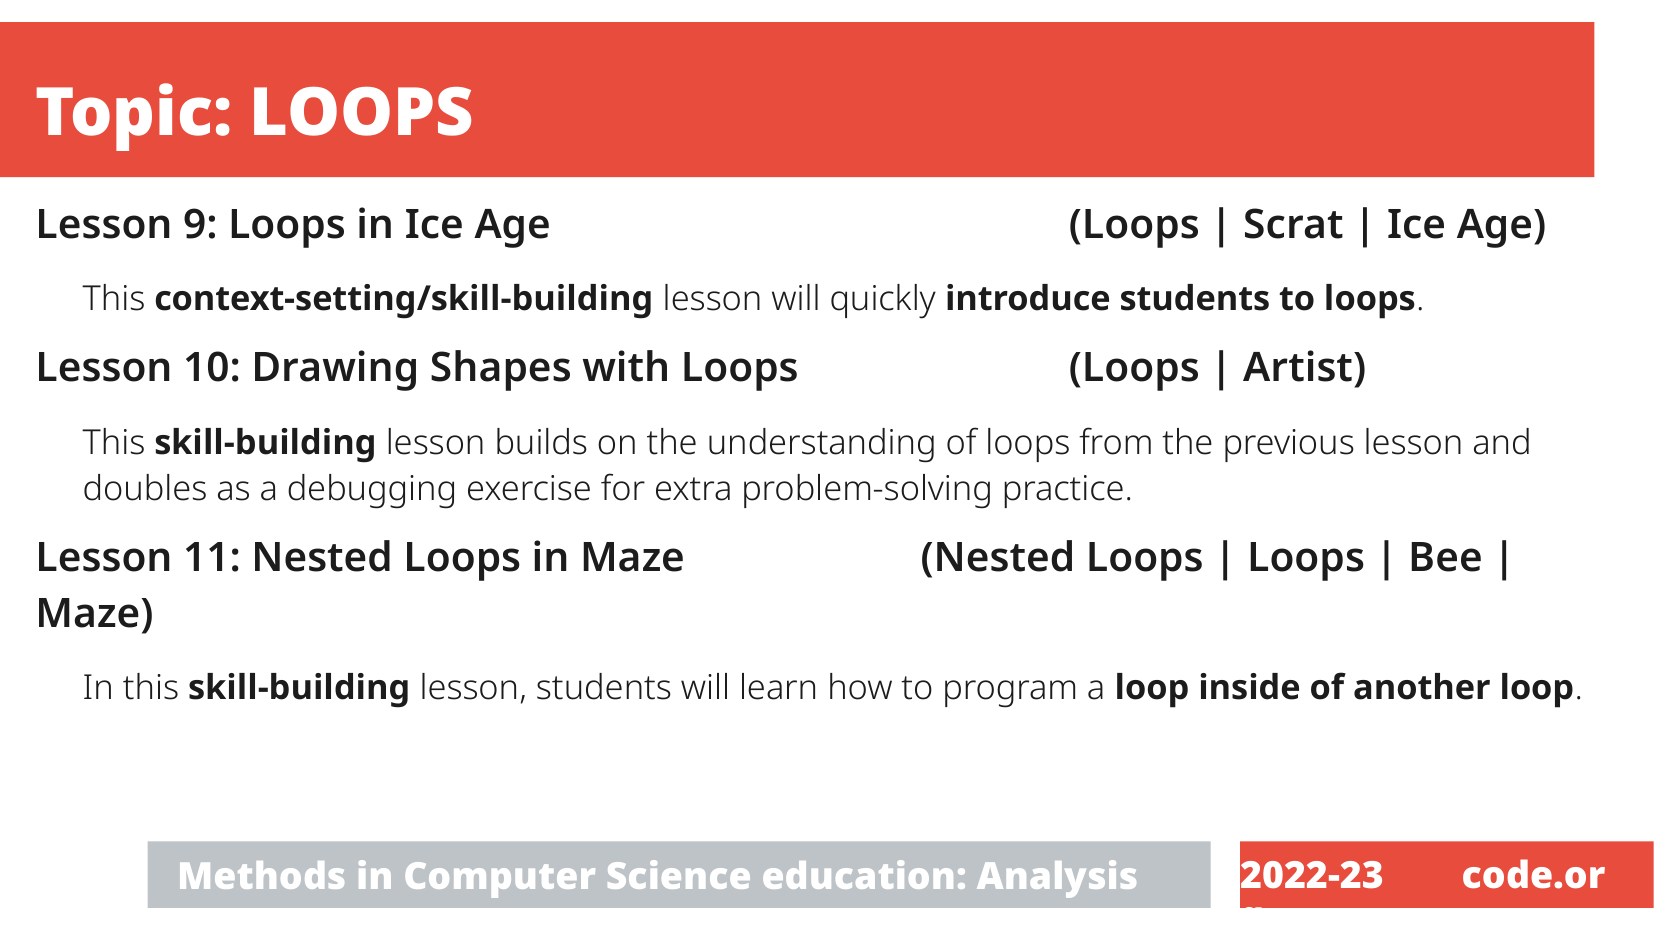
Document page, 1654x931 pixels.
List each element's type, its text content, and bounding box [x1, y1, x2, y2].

list Lesson 9: Loops in Ice Age (Loops | Scrat | Ice Age) This context-setting/skill-building lesson will quickly introduce students to loops. Lesson 10: Drawing Shapes with Loops (Loops | Artist) This skill-building lesson builds on the understanding of loops from the previous lesson and doubles as a debugging exercise for extra problem-solving practice. Lesson 11: Nested Loops in Maze (Nested Loops | Loops | Bee | Maze) In this skill-building lesson, students will learn how to program a loop inside of another loop. [35, 194, 1619, 842]
title Topic: LOOPS [35, 44, 1595, 156]
